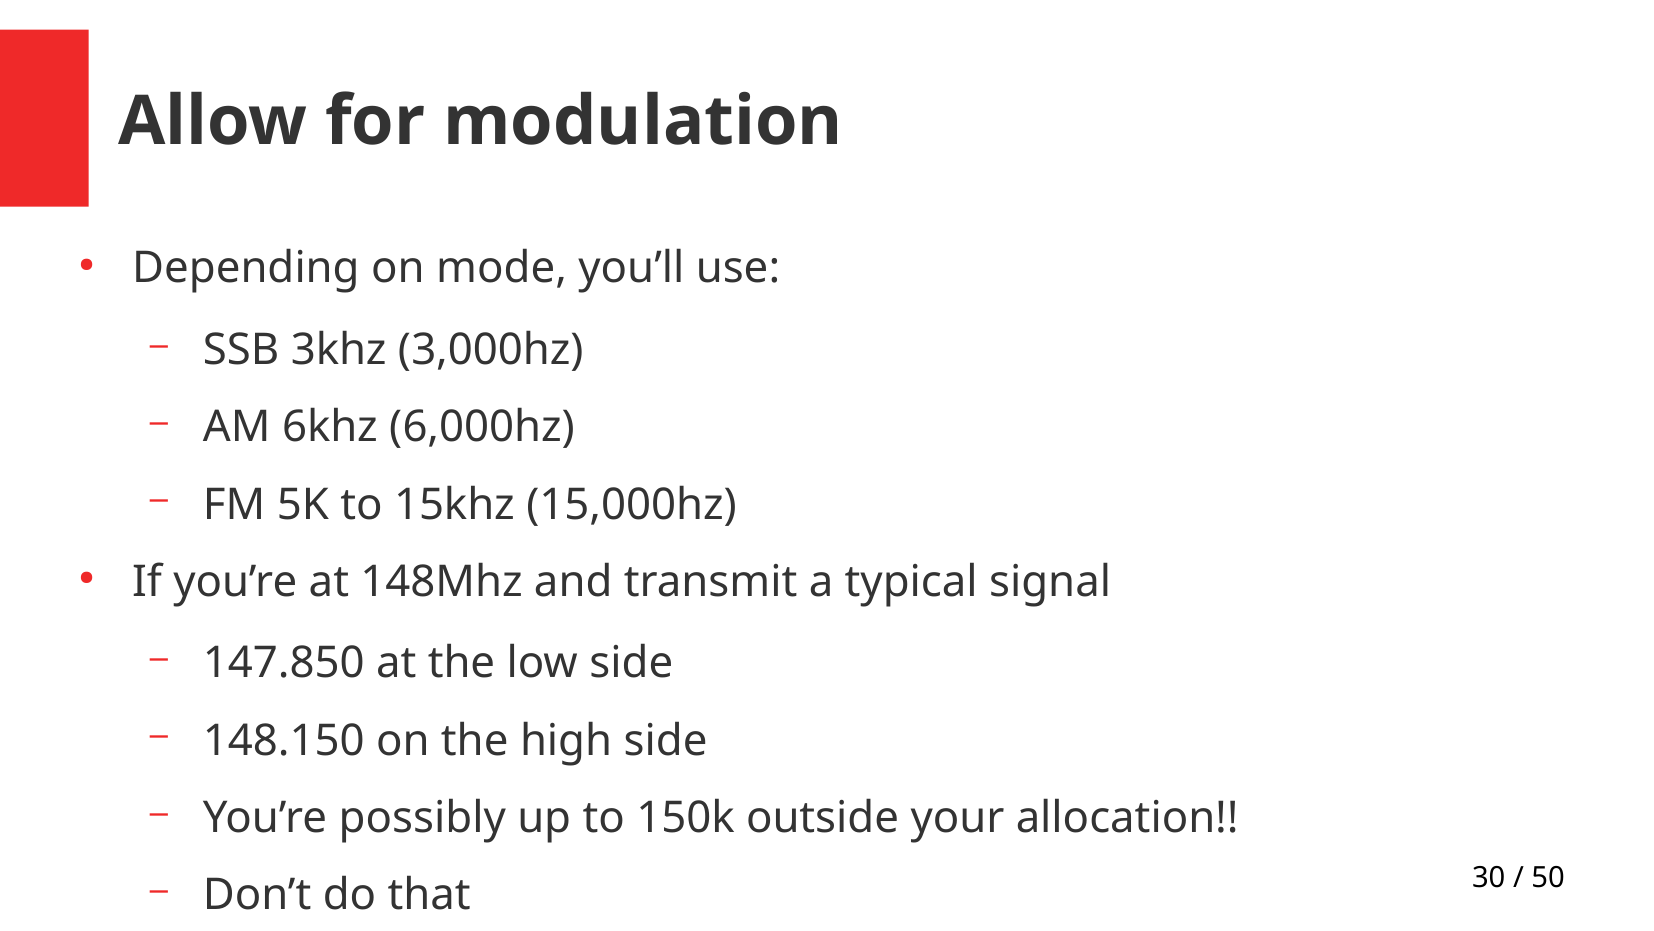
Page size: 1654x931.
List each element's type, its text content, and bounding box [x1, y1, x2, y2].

title Allow for modulation [118, 29, 1595, 207]
list Depending on mode, you’ll use: SSB 3khz (3,000hz) AM 6khz (6,000hz) FM 5K to 15khz (15,000hz) If you’re at 148Mhz and transmit a typical signal 147.850 at the low side 148.150 on the high side You’re possibly up to 150k outside your allocation!! Don’t do that [61, 236, 1538, 798]
